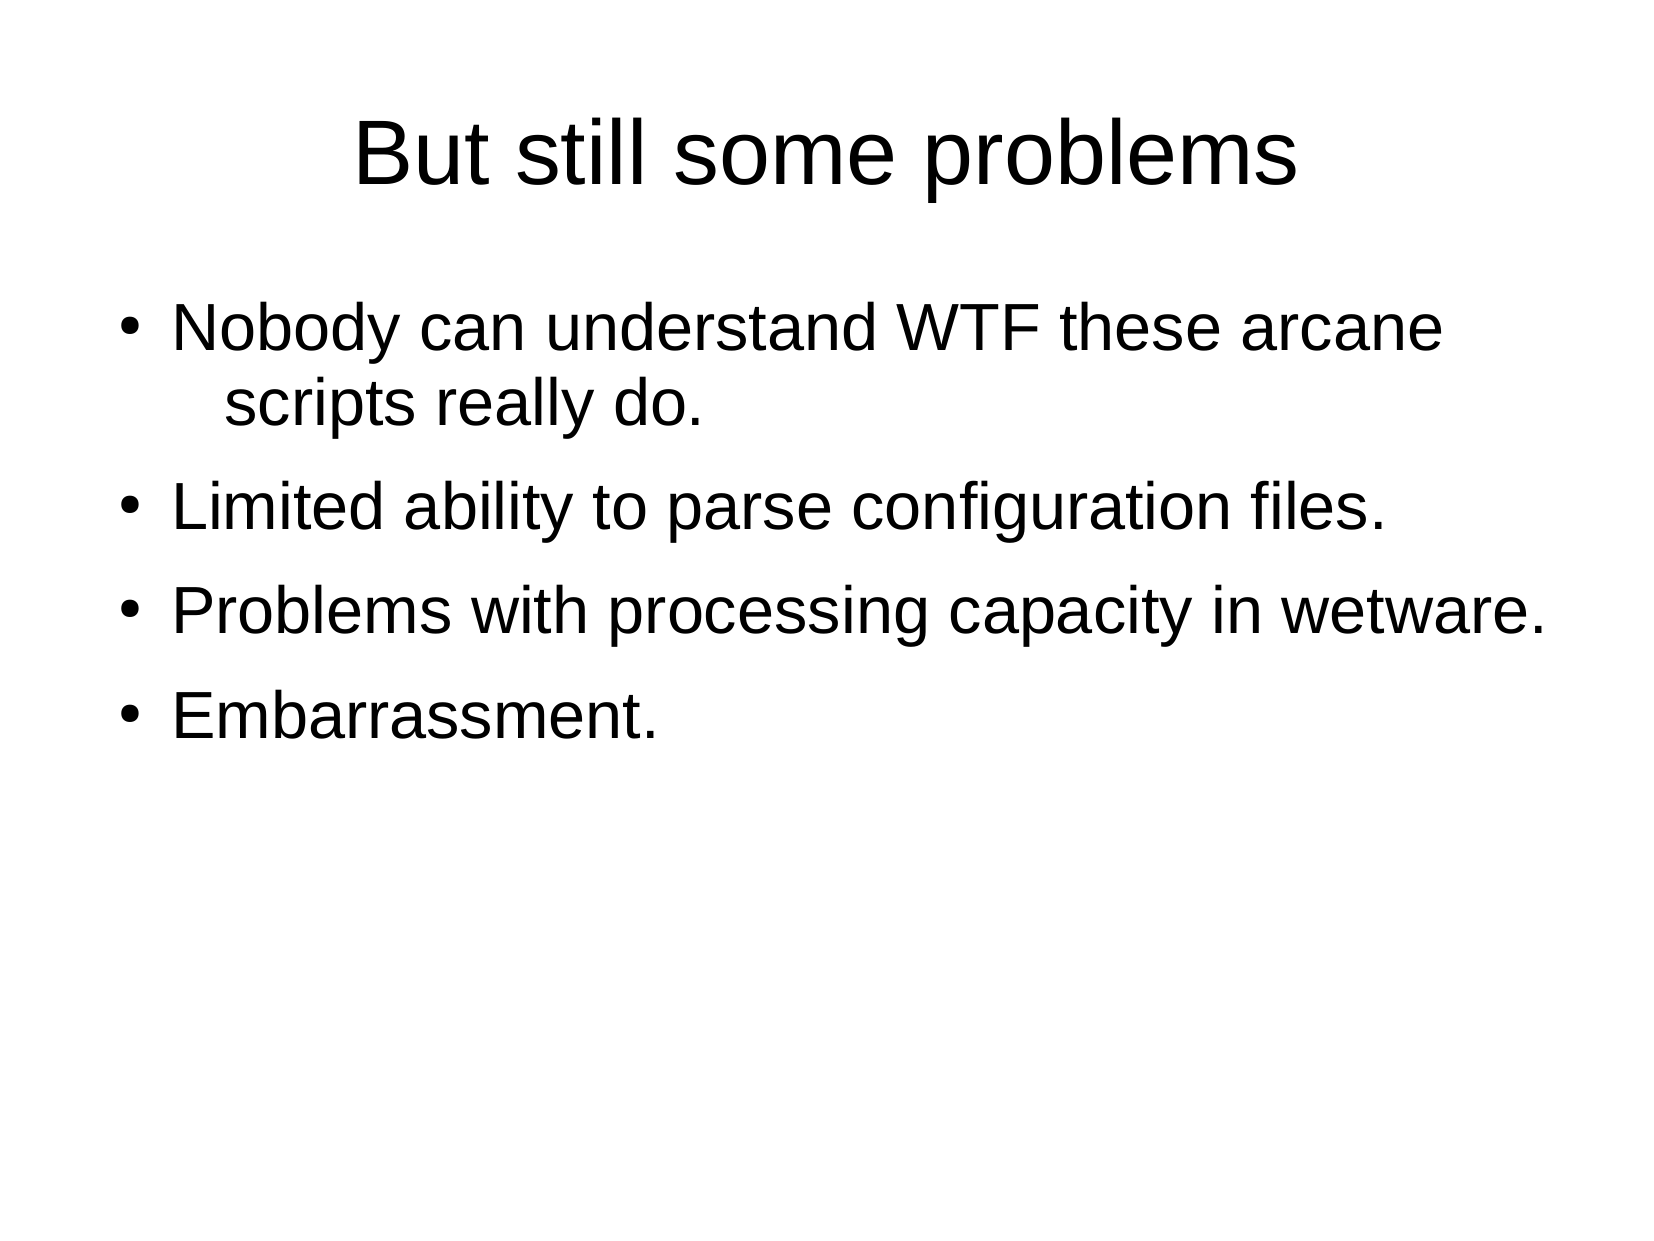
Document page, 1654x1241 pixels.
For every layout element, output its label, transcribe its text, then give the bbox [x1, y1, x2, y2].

list Nobody can understand WTF these arcane scripts really do. Limited ability to parse configuration files. Problems with processing capacity in wetware. Embarrassment. [82, 290, 1571, 1109]
title But still some problems [82, 49, 1571, 257]
